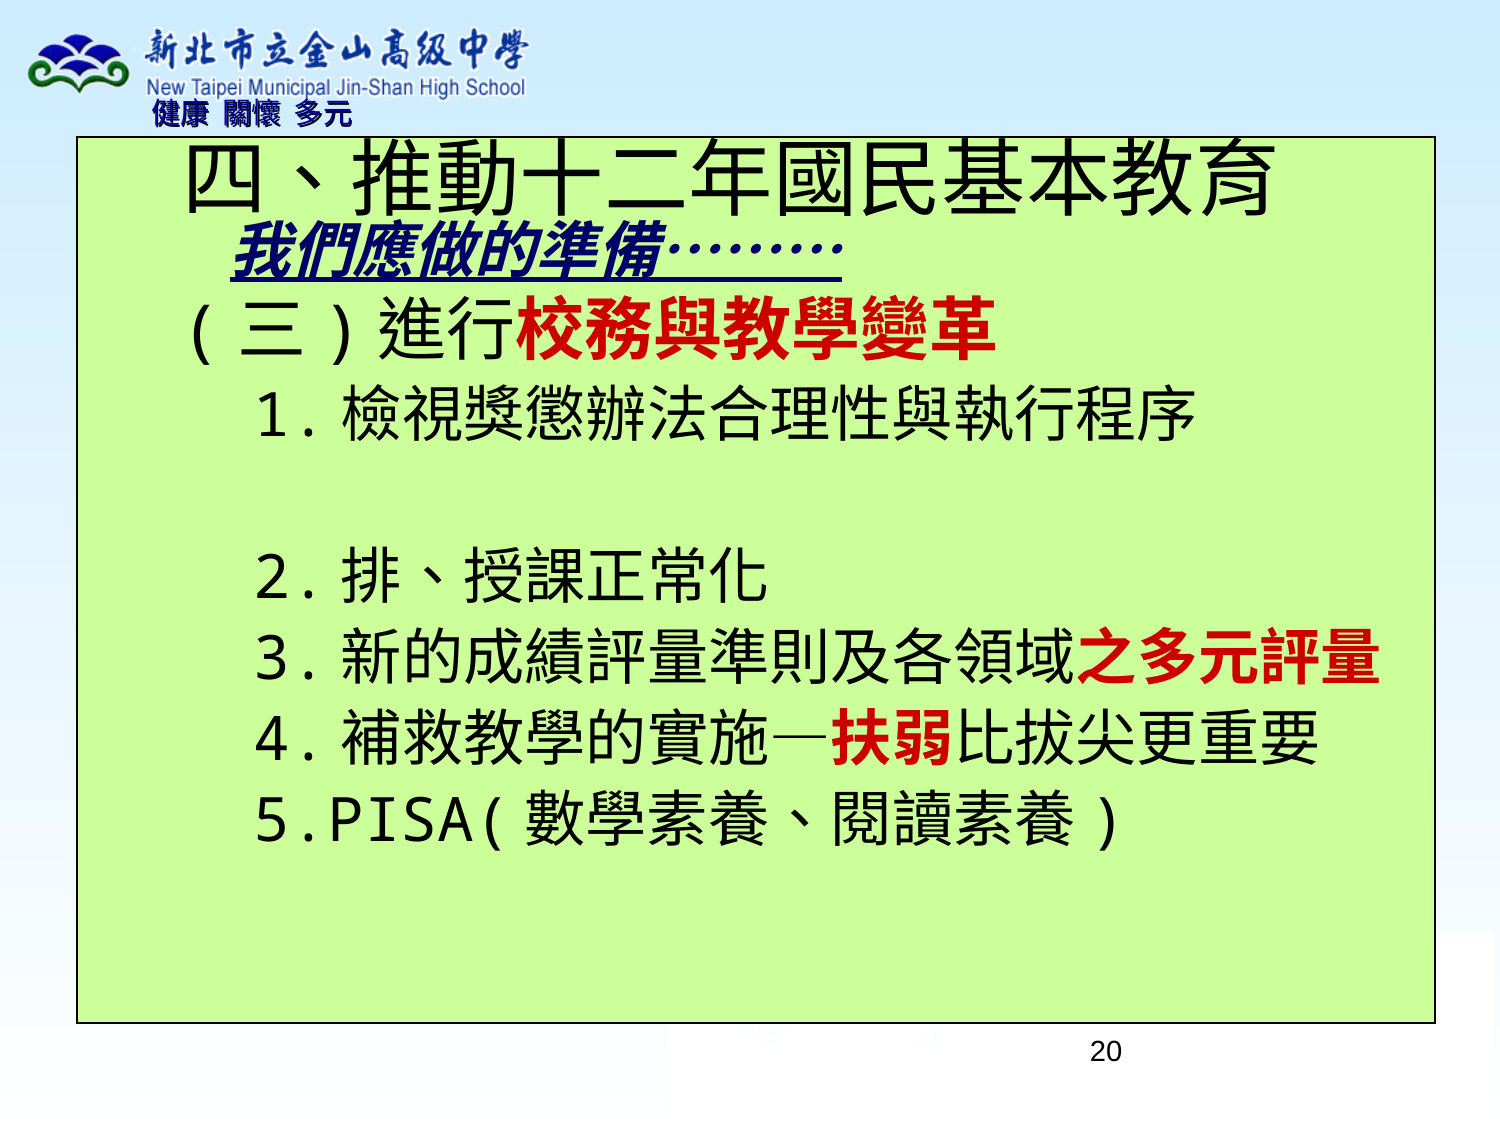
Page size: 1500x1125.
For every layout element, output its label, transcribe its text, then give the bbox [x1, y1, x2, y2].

list 四、推動十二年國民基本教育 我們應做的準備……… (三)進行校務與教學變革 1.檢視獎懲辦法合理性與執行程序 2.排、授課正常化 3.新的成績評量準則及各領域之多元評量 4.補救教學的實施—扶弱比拔尖更重要 5.PISA(數學素養、閱讀素養) [76, 137, 1436, 1024]
text_box [1074, 1024, 1426, 1103]
